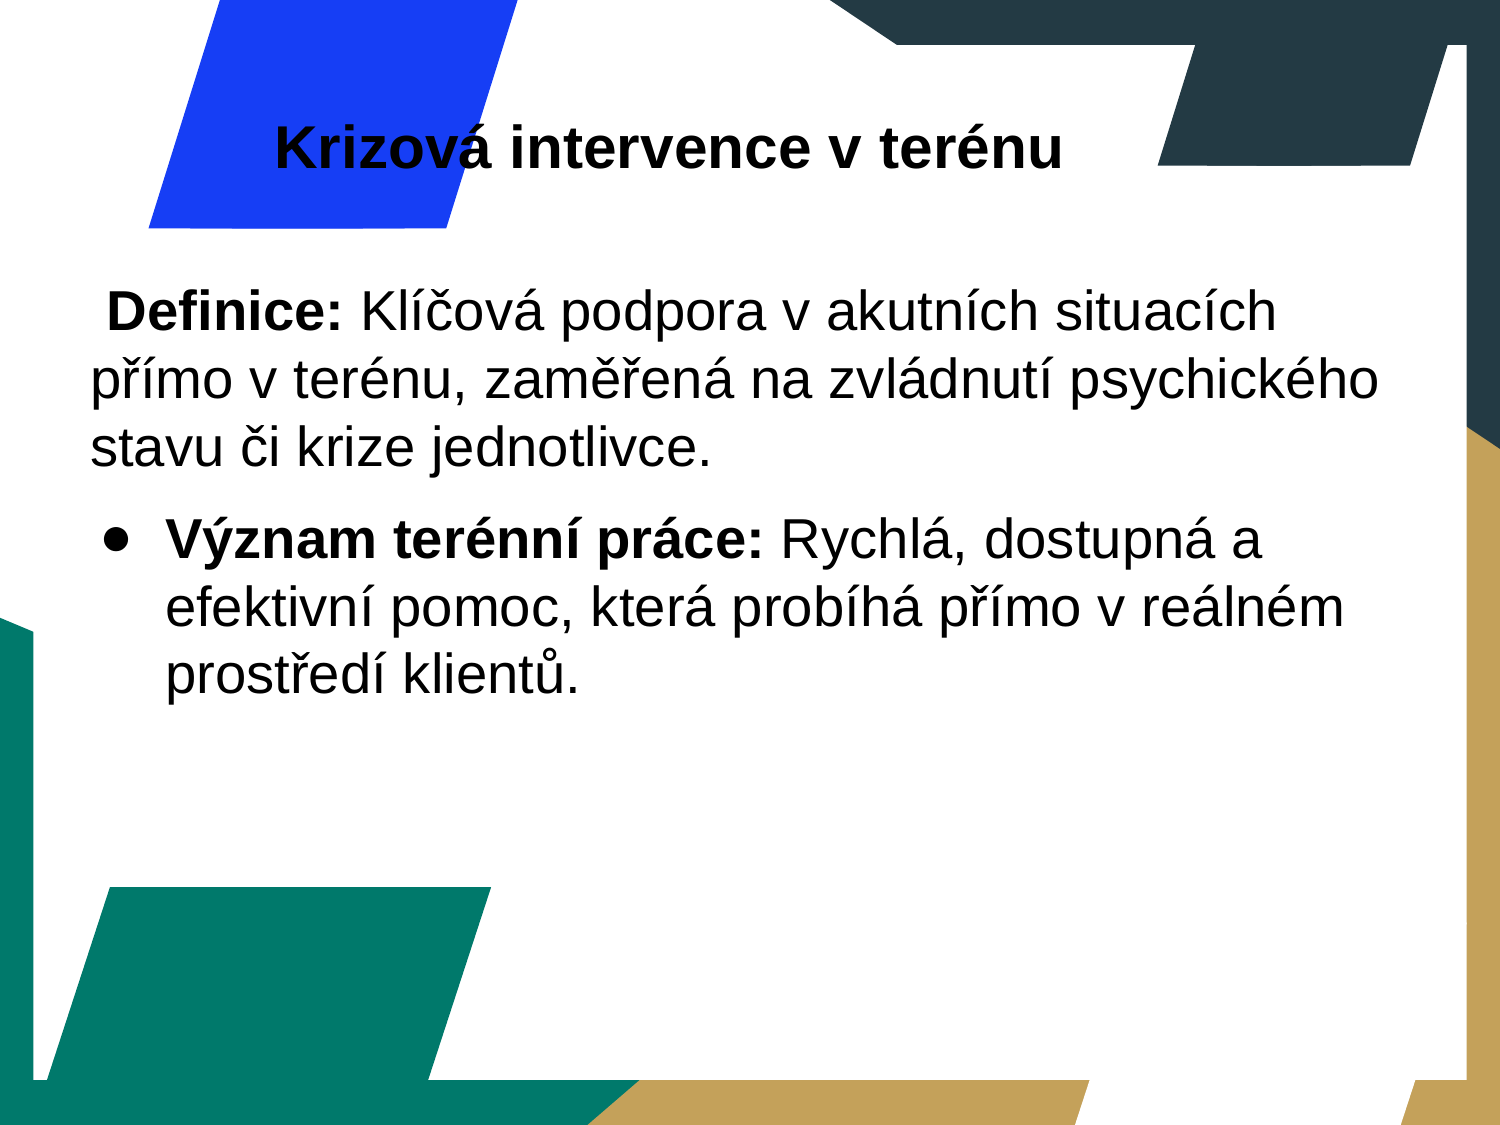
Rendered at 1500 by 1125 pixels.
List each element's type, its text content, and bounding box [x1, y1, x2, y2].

list Definice: Klíčová podpora v akutních situacích přímo v terénu, zaměřená na zvládnutí psychického stavu či krize jednotlivce. Význam terénní práce: Rychlá, dostupná a efektivní pomoc, která probíhá přímo v reálném prostředí klientů. [75, 262, 1425, 1005]
title Krizová intervence v terénu [75, 45, 1425, 233]
